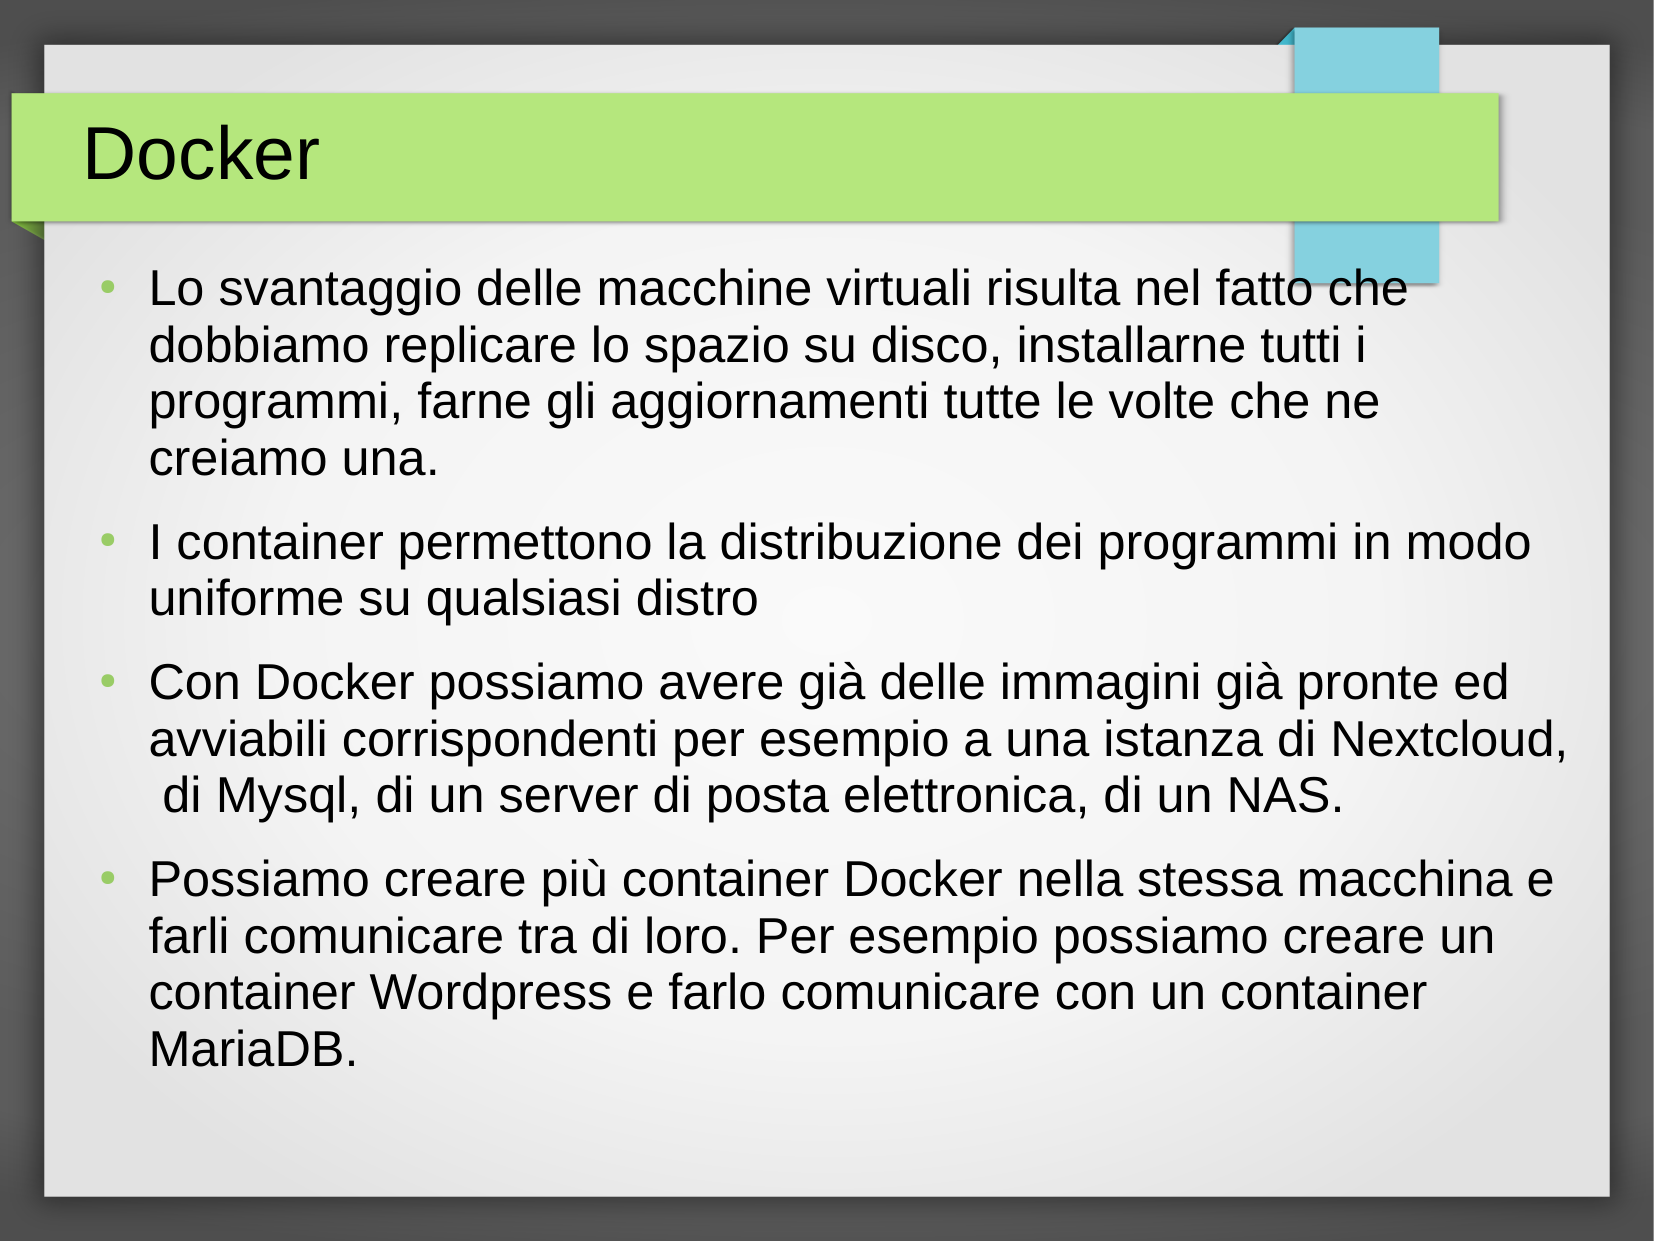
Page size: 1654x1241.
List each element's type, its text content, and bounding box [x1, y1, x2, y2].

list Lo svantaggio delle macchine virtuali risulta nel fatto che dobbiamo replicare lo spazio su disco, installarne tutti i programmi, farne gli aggiornamenti tutte le volte che ne creiamo una. I container permettono la distribuzione dei programmi in modo uniforme su qualsiasi distro Con Docker possiamo avere già delle immagini già pronte ed avviabili corrispondenti per esempio a una istanza di Nextcloud, di Mysql, di un server di posta elettronica, di un NAS. Possiamo creare più container Docker nella stessa macchina e farli comunicare tra di loro. Per esempio possiamo creare un container Wordpress e farlo comunicare con un container MariaDB. [82, 259, 1571, 1134]
title Docker [82, 94, 1264, 213]
picture [0, 0, 1654, 1241]
